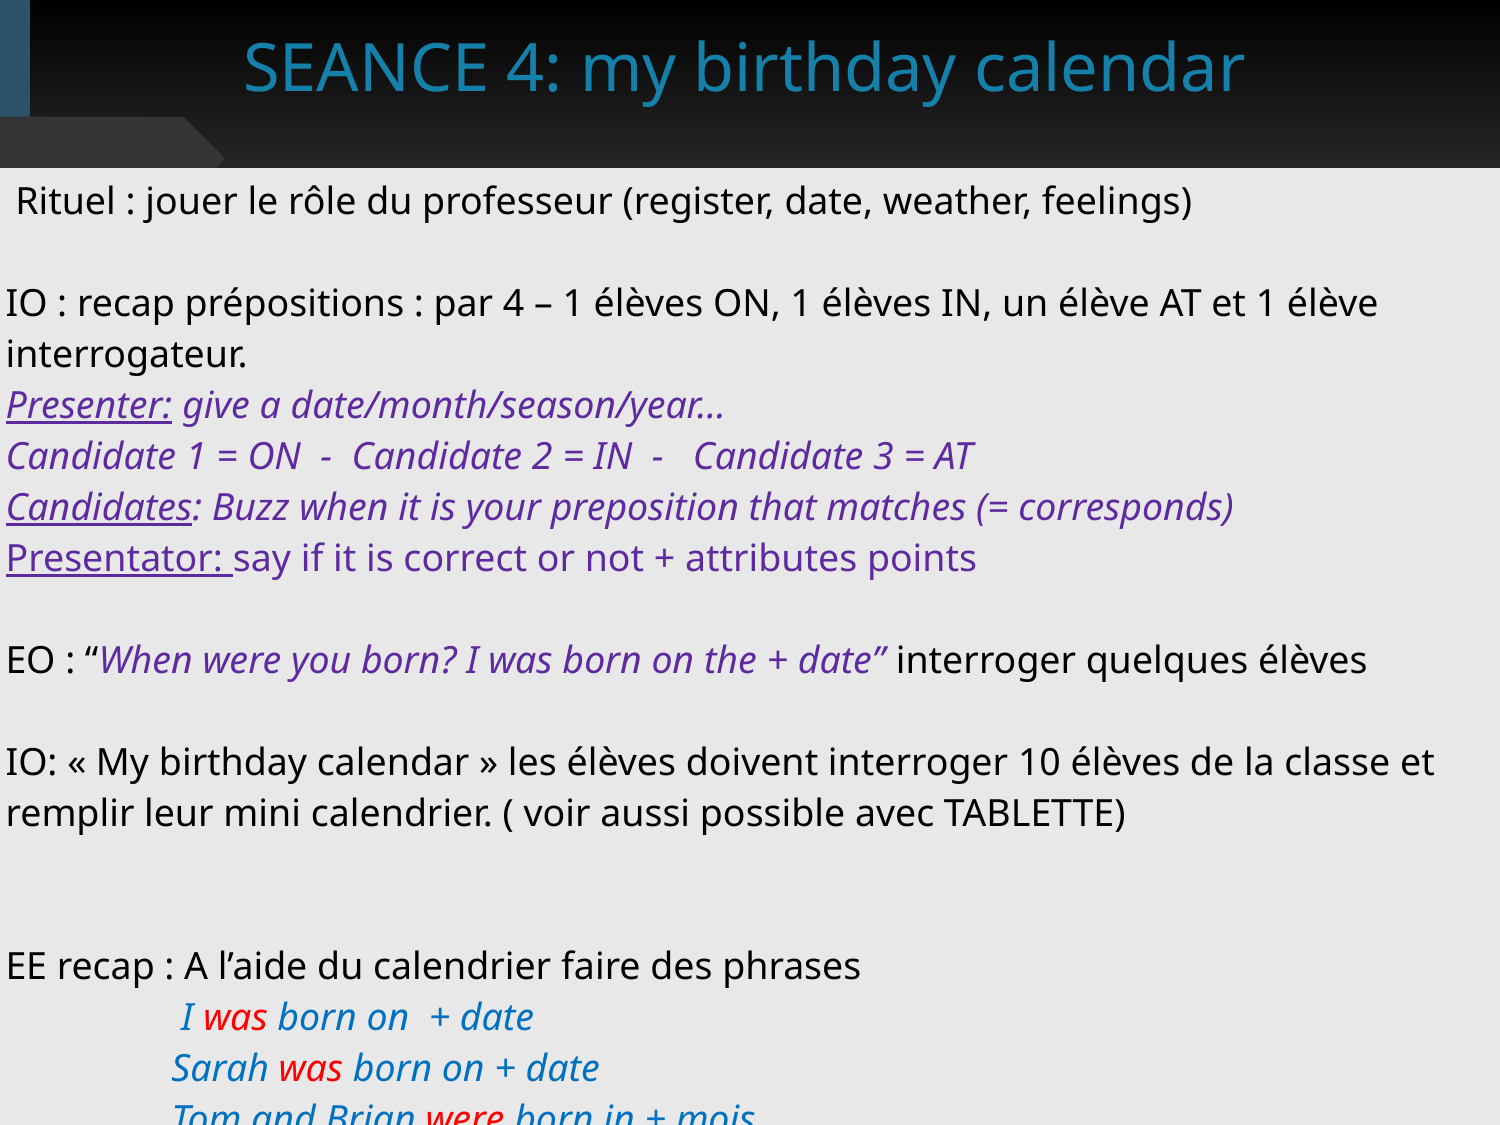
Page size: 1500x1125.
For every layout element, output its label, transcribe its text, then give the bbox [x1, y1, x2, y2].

table_header Rituel : jouer le rôle du professeur (register, date, weather, feelings) IO : recap prépositions : par 4 – 1 élèves ON, 1 élèves IN, un élève AT et 1 élève interrogateur. Presenter: give a date/month/season/year… Candidate 1 = ON - Candidate 2 = IN - Candidate 3 = AT Candidates: Buzz when it is your preposition that matches (= corresponds) Presentator: say if it is correct or not + attributes points EO : “When were you born? I was born on the + date” interroger quelques élèves IO: « My birthday calendar » les élèves doivent interroger 10 élèves de la classe et remplir leur mini calendrier. ( voir aussi possible avec TABLETTE) EE recap : A l’aide du calendrier faire des phrases I was born on + date Sarah was born on + date Tom and Brian were born in + mois GR: BE au passé [0, 168, 1500, 1125]
title SEANCE 4: my birthday calendar [228, 17, 1472, 168]
